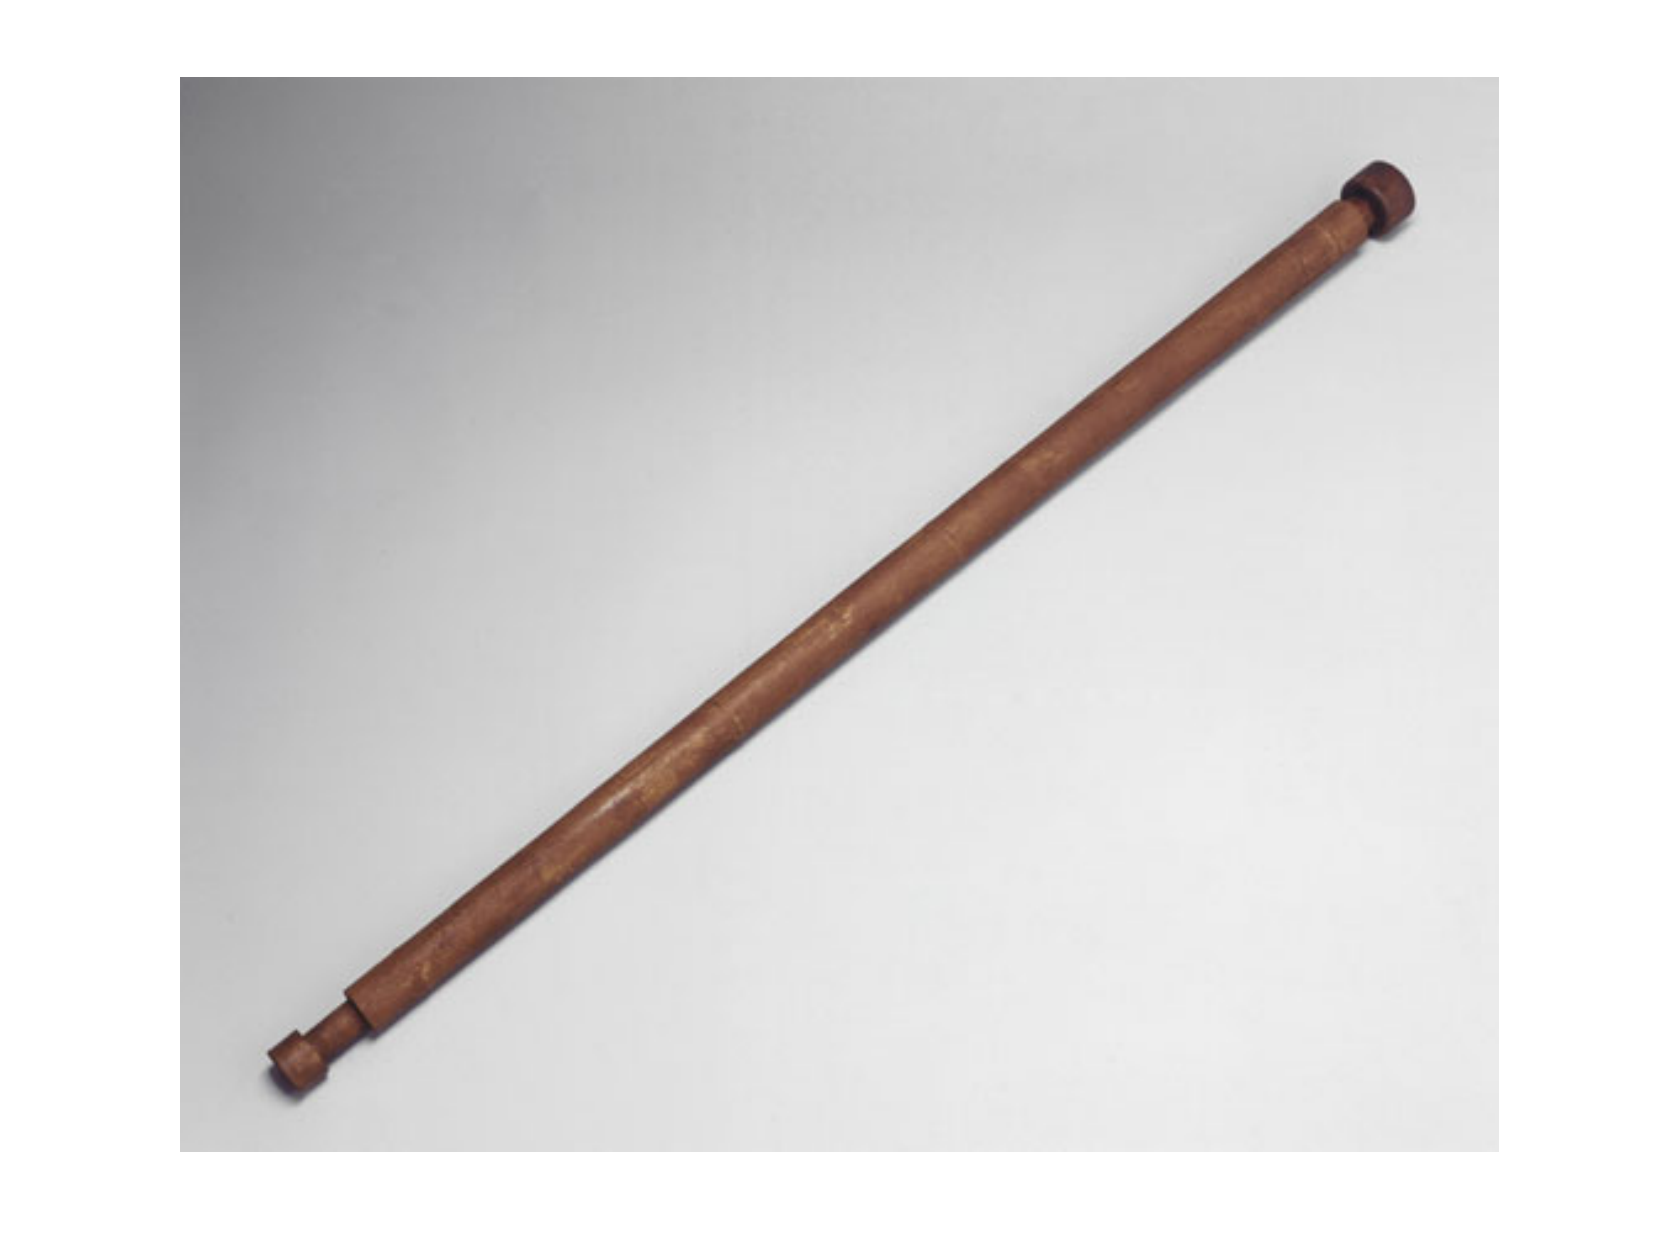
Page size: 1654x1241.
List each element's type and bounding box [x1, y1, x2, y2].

picture [180, 77, 1499, 1152]
